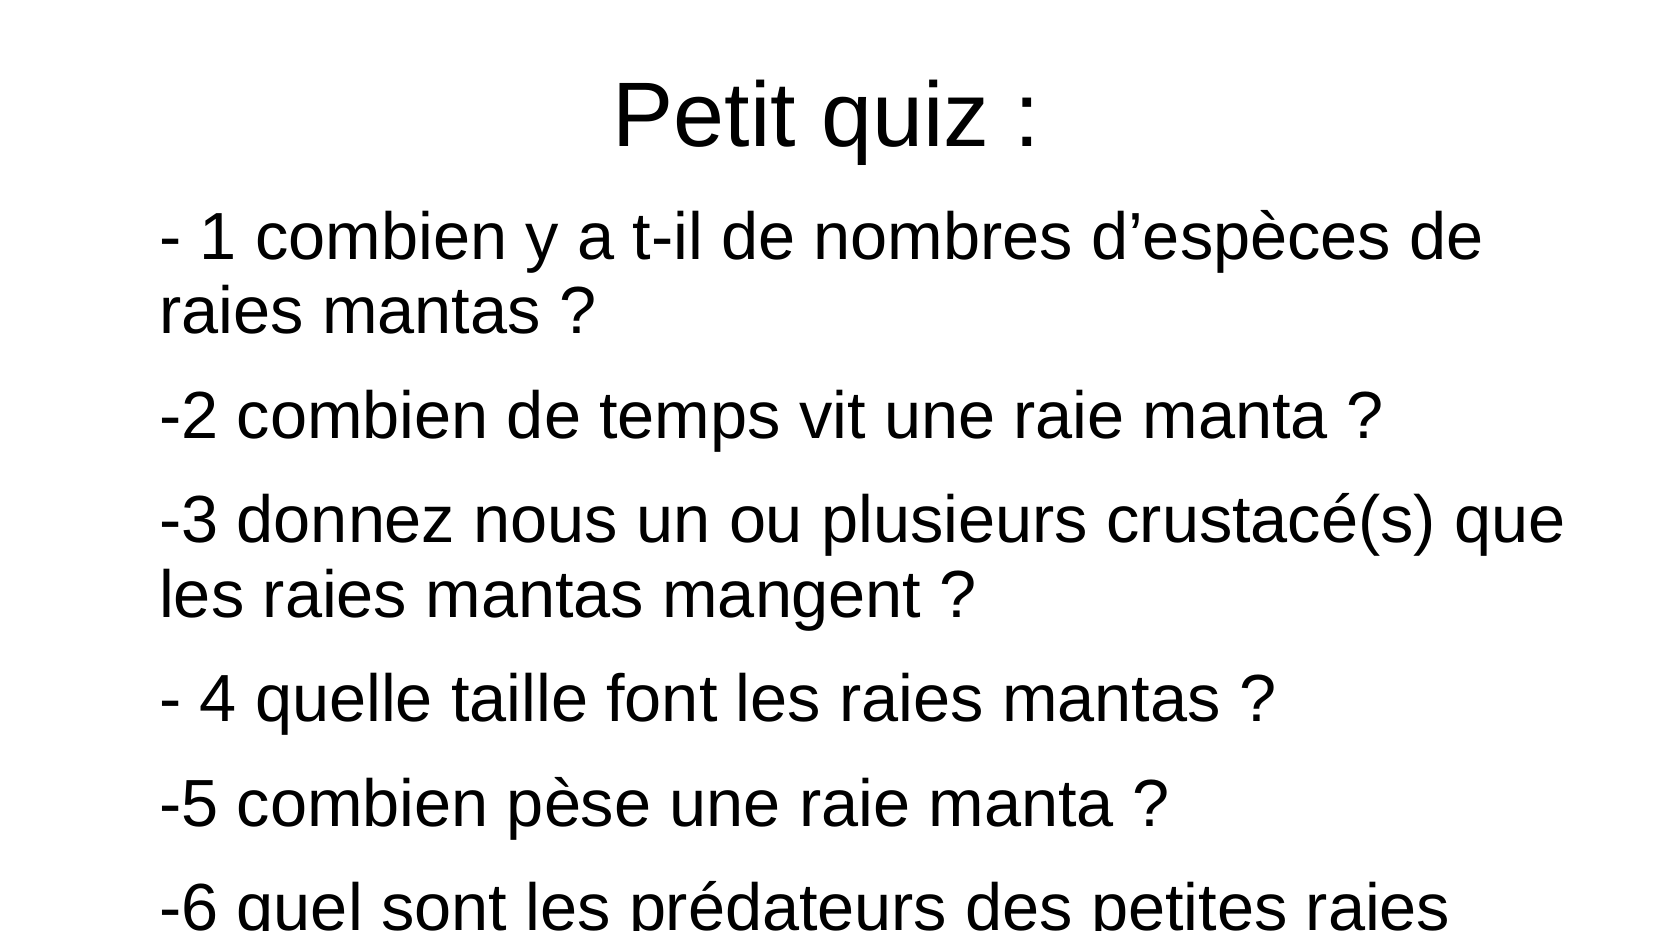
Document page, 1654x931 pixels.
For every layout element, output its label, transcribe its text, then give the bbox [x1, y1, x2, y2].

title Petit quiz : [82, 37, 1571, 193]
list - 1 combien y a t-il de nombres d’espèces de raies mantas ? -2 combien de temps vit une raie manta ? -3 donnez nous un ou plusieurs crustacé(s) que les raies mantas mangent ? - 4 quelle taille font les raies mantas ? -5 combien pèse une raie manta ? -6 quel sont les prédateurs des petites raies mantas ? [88, 198, 1577, 739]
